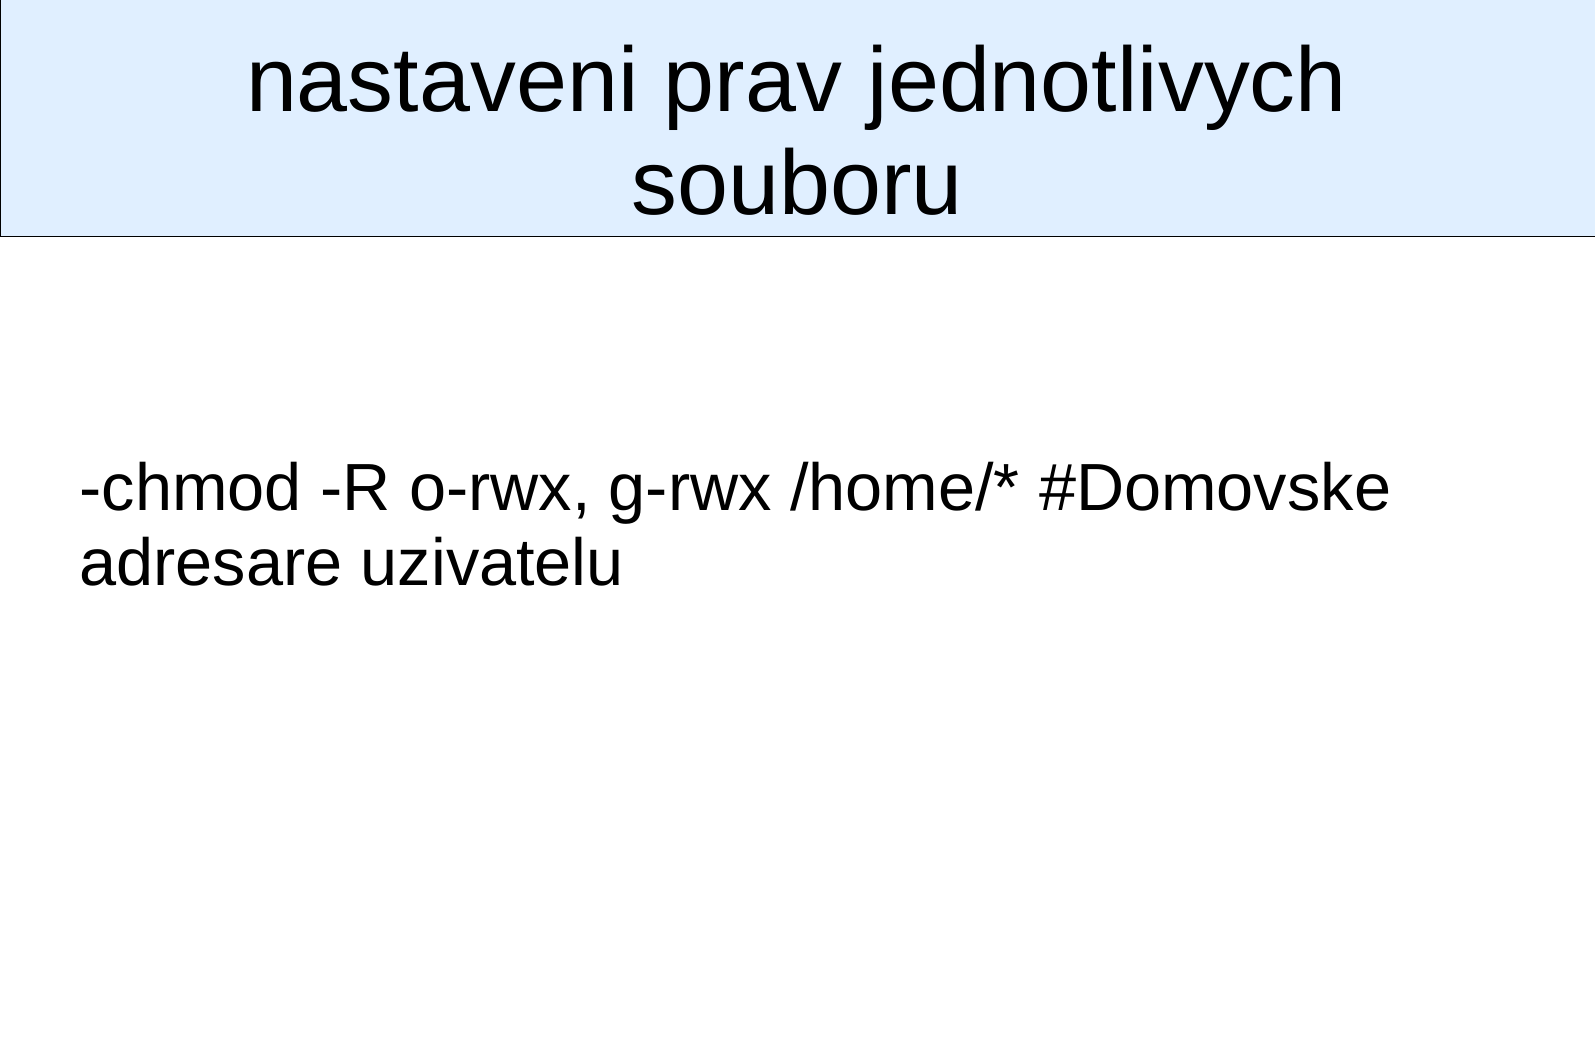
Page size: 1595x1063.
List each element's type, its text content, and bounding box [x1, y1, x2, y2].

subtitle -chmod -R o-rwx, g-rwx /home/* #Domovske adresare uzivatelu [79, 256, 1515, 943]
title nastaveni prav jednotlivych souboru [79, 0, 1515, 256]
